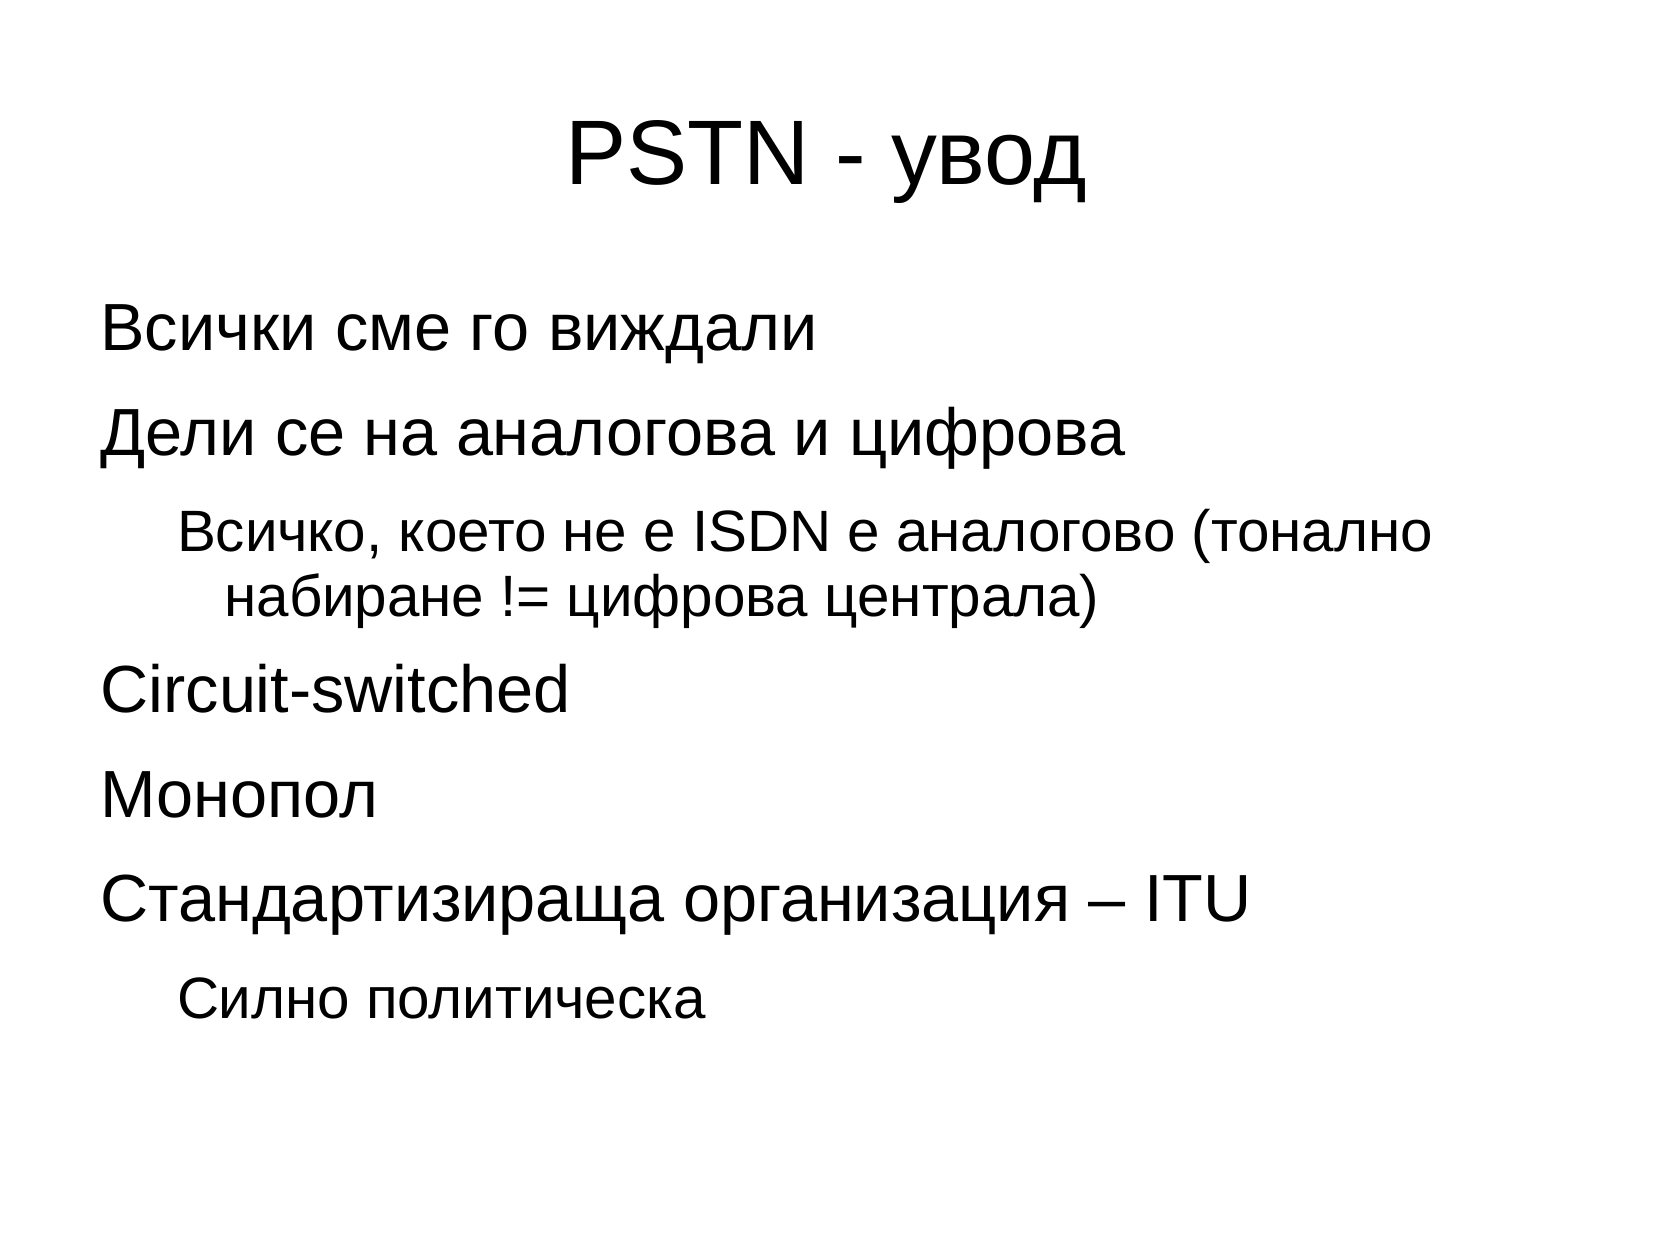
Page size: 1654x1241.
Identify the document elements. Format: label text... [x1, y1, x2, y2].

title PSTN - увод [82, 56, 1571, 250]
list Всички сме го виждали Дели се на аналогова и цифрова Всичко, което не е ISDN е аналогово (тонално набиране != цифрова централа) Circuit-switched Монопол Стандартизираща организация – ITU Силно политическа [82, 290, 1571, 1218]
